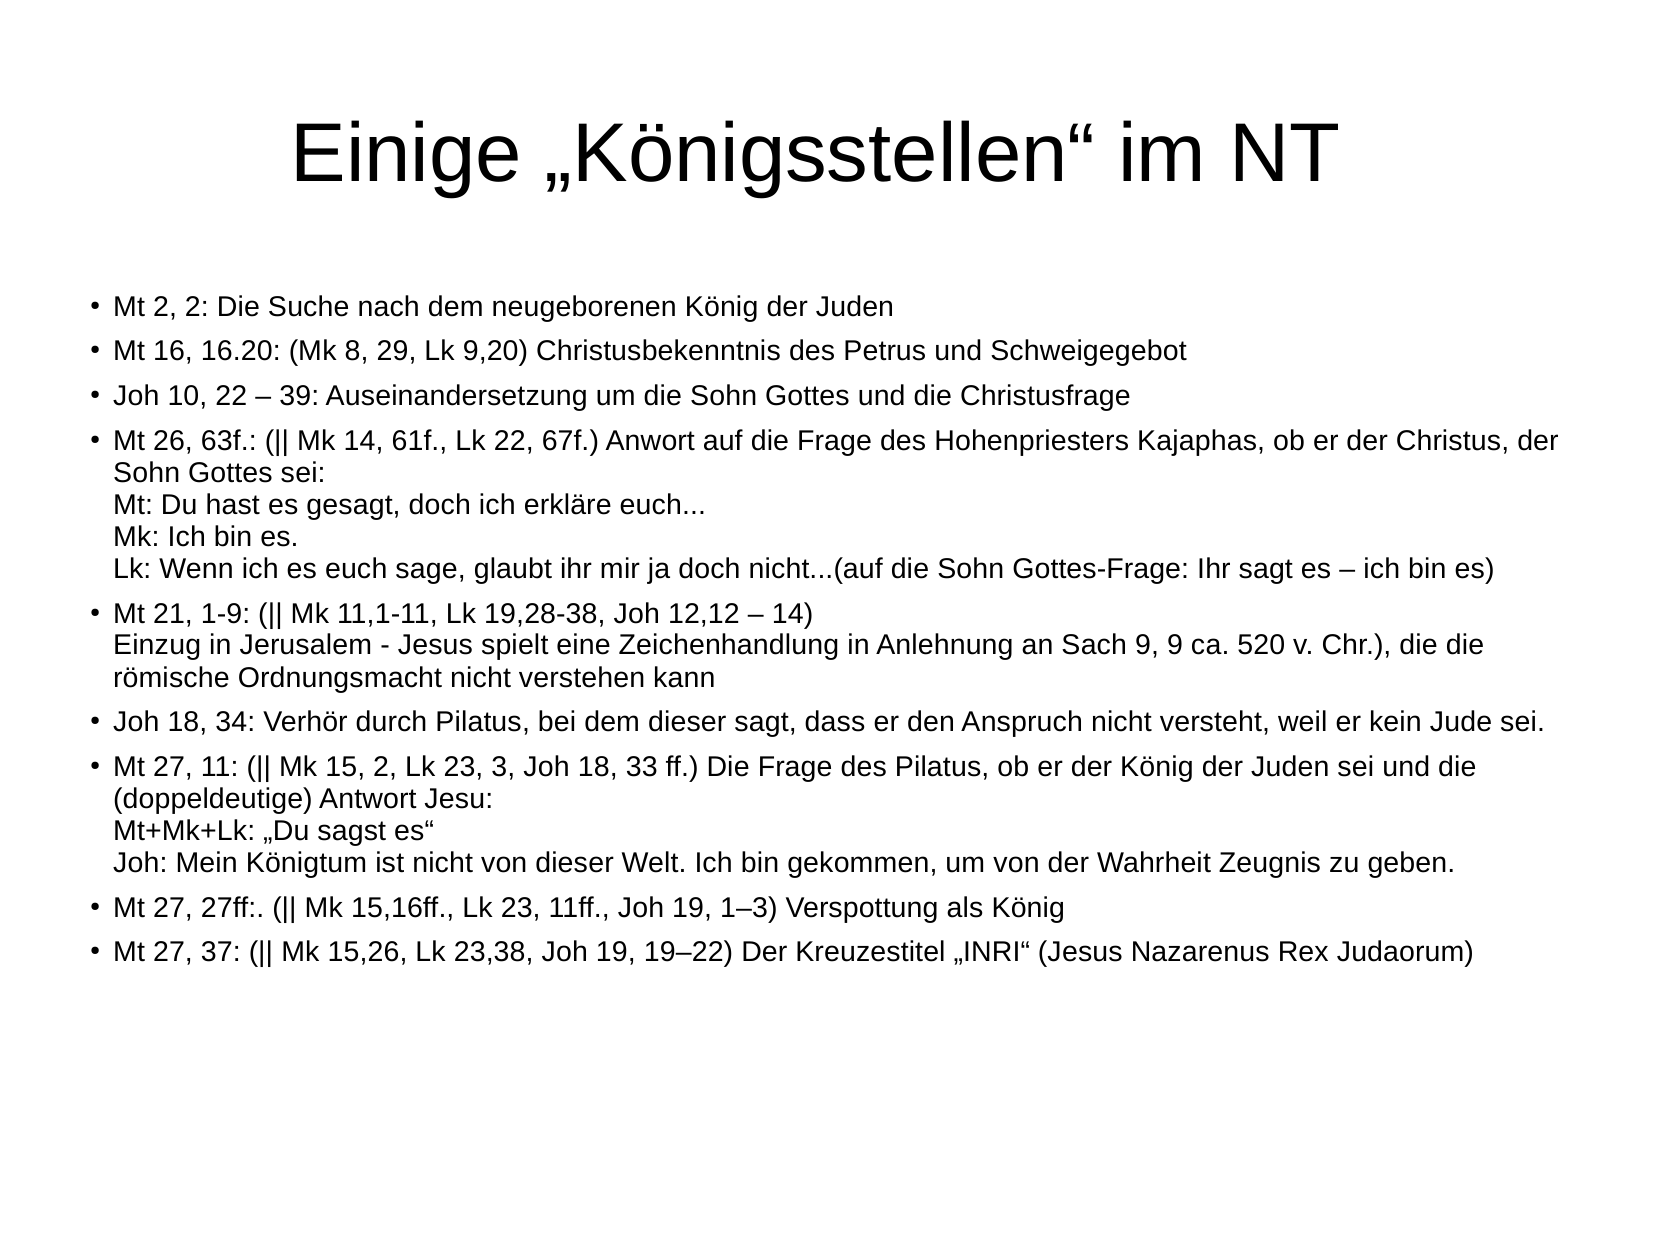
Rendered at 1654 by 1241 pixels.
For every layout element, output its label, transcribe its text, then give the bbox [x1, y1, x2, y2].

title Einige „Königsstellen“ im NT [82, 49, 1571, 257]
list Mt 2, 2: Die Suche nach dem neugeborenen König der Juden Mt 16, 16.20: (Mk 8, 29, Lk 9,20) Christusbekenntnis des Petrus und Schweigegebot Joh 10, 22 – 39: Auseinandersetzung um die Sohn Gottes und die Christusfrage Mt 26, 63f.: (|| Mk 14, 61f., Lk 22, 67f.) Anwort auf die Frage des Hohenpriesters Kajaphas, ob er der Christus, der Sohn Gottes sei: Mt: Du hast es gesagt, doch ich erkläre euch... Mk: Ich bin es. Lk: Wenn ich es euch sage, glaubt ihr mir ja doch nicht...(auf die Sohn Gottes-Frage: Ihr sagt es – ich bin es) Mt 21, 1-9: (|| Mk 11,1-11, Lk 19,28-38, Joh 12,12 – 14) Einzug in Jerusalem - Jesus spielt eine Zeichenhandlung in Anlehnung an Sach 9, 9 ca. 520 v. Chr.), die die römische Ordnungsmacht nicht verstehen kann Joh 18, 34: Verhör durch Pilatus, bei dem dieser sagt, dass er den Anspruch nicht versteht, weil er kein Jude sei. Mt 27, 11: (|| Mk 15, 2, Lk 23, 3, Joh 18, 33 ff.) Die Frage des Pilatus, ob er der König der Juden sei und die (doppeldeutige) Antwort Jesu: Mt+Mk+Lk: „Du sagst es“ Joh: Mein Königtum ist nicht von dieser Welt. Ich bin gekommen, um von der Wahrheit Zeugnis zu geben. Mt 27, 27ff:. (|| Mk 15,16ff., Lk 23, 11ff., Joh 19, 1–3) Verspottung als König Mt 27, 37: (|| Mk 15,26, Lk 23,38, Joh 19, 19–22) Der Kreuzestitel „INRI“ (Jesus Nazarenus Rex Judaorum) [82, 290, 1571, 1010]
